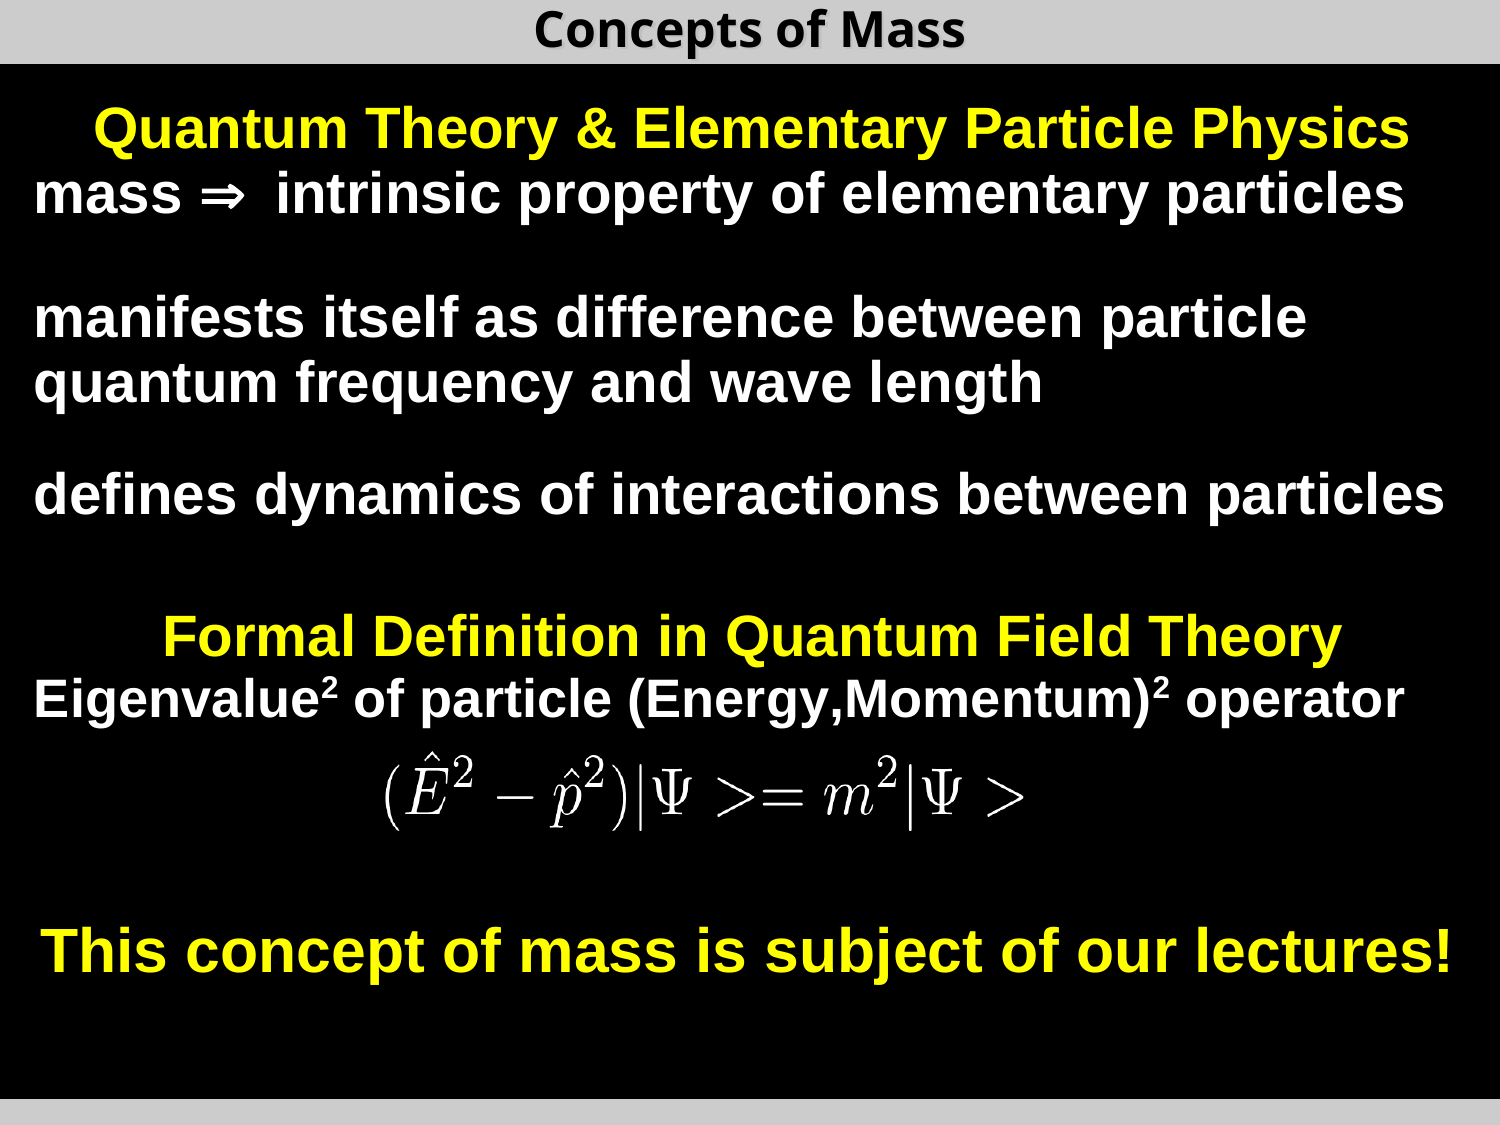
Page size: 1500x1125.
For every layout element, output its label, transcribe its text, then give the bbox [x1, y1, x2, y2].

picture [385, 750, 1024, 831]
title Concepts of Mass [75, 0, 1426, 66]
text_box manifests itself as difference between particle quantum frequency and wave length [19, 277, 1488, 431]
text_box Formal Definition in Quantum Field Theory Eigenvalue2 of particle (Energy,Momentum)2 operator [19, 595, 1488, 739]
text_box This concept of mass is subject of our lectures! [3, 909, 1494, 1052]
text_box defines dynamics of interactions between particles [19, 454, 1488, 535]
text_box Quantum Theory & Elementary Particle Physics mass Þ intrinsic property of elementary particles [19, 88, 1488, 251]
